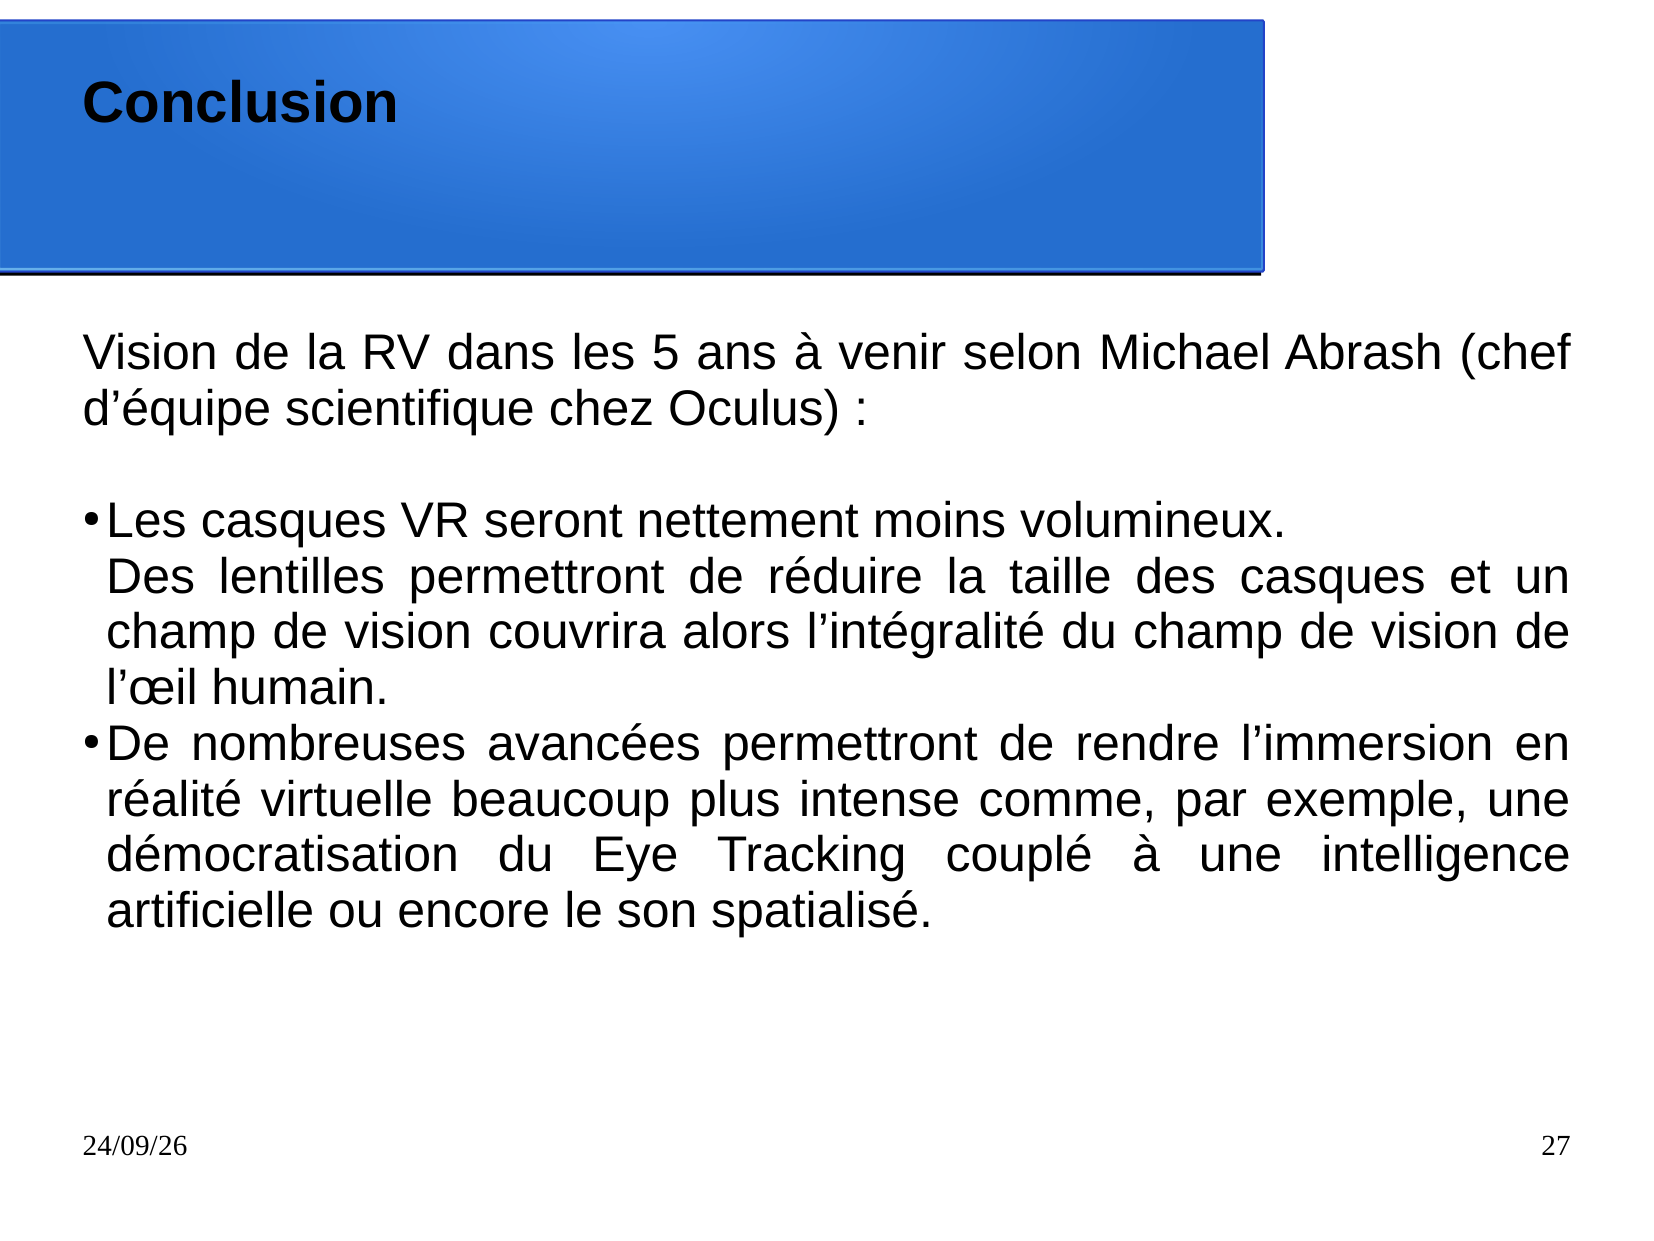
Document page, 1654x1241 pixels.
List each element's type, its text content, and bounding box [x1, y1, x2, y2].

title Conclusion [82, 69, 1264, 238]
subtitle Vision de la RV dans les 5 ans à venir selon Michael Abrash (chef d’équipe scientifique chez Oculus) : Les casques VR seront nettement moins volumineux. Des lentilles permettront de réduire la taille des casques et un champ de vision couvrira alors l’intégralité du champ de vision de l’œil humain. De nombreuses avancées permettront de rendre l’immersion en réalité virtuelle beaucoup plus intense comme, par exemple, une démocratisation du Eye Tracking couplé à une intelligence artificielle ou encore le son spatialisé. [82, 324, 1571, 1241]
